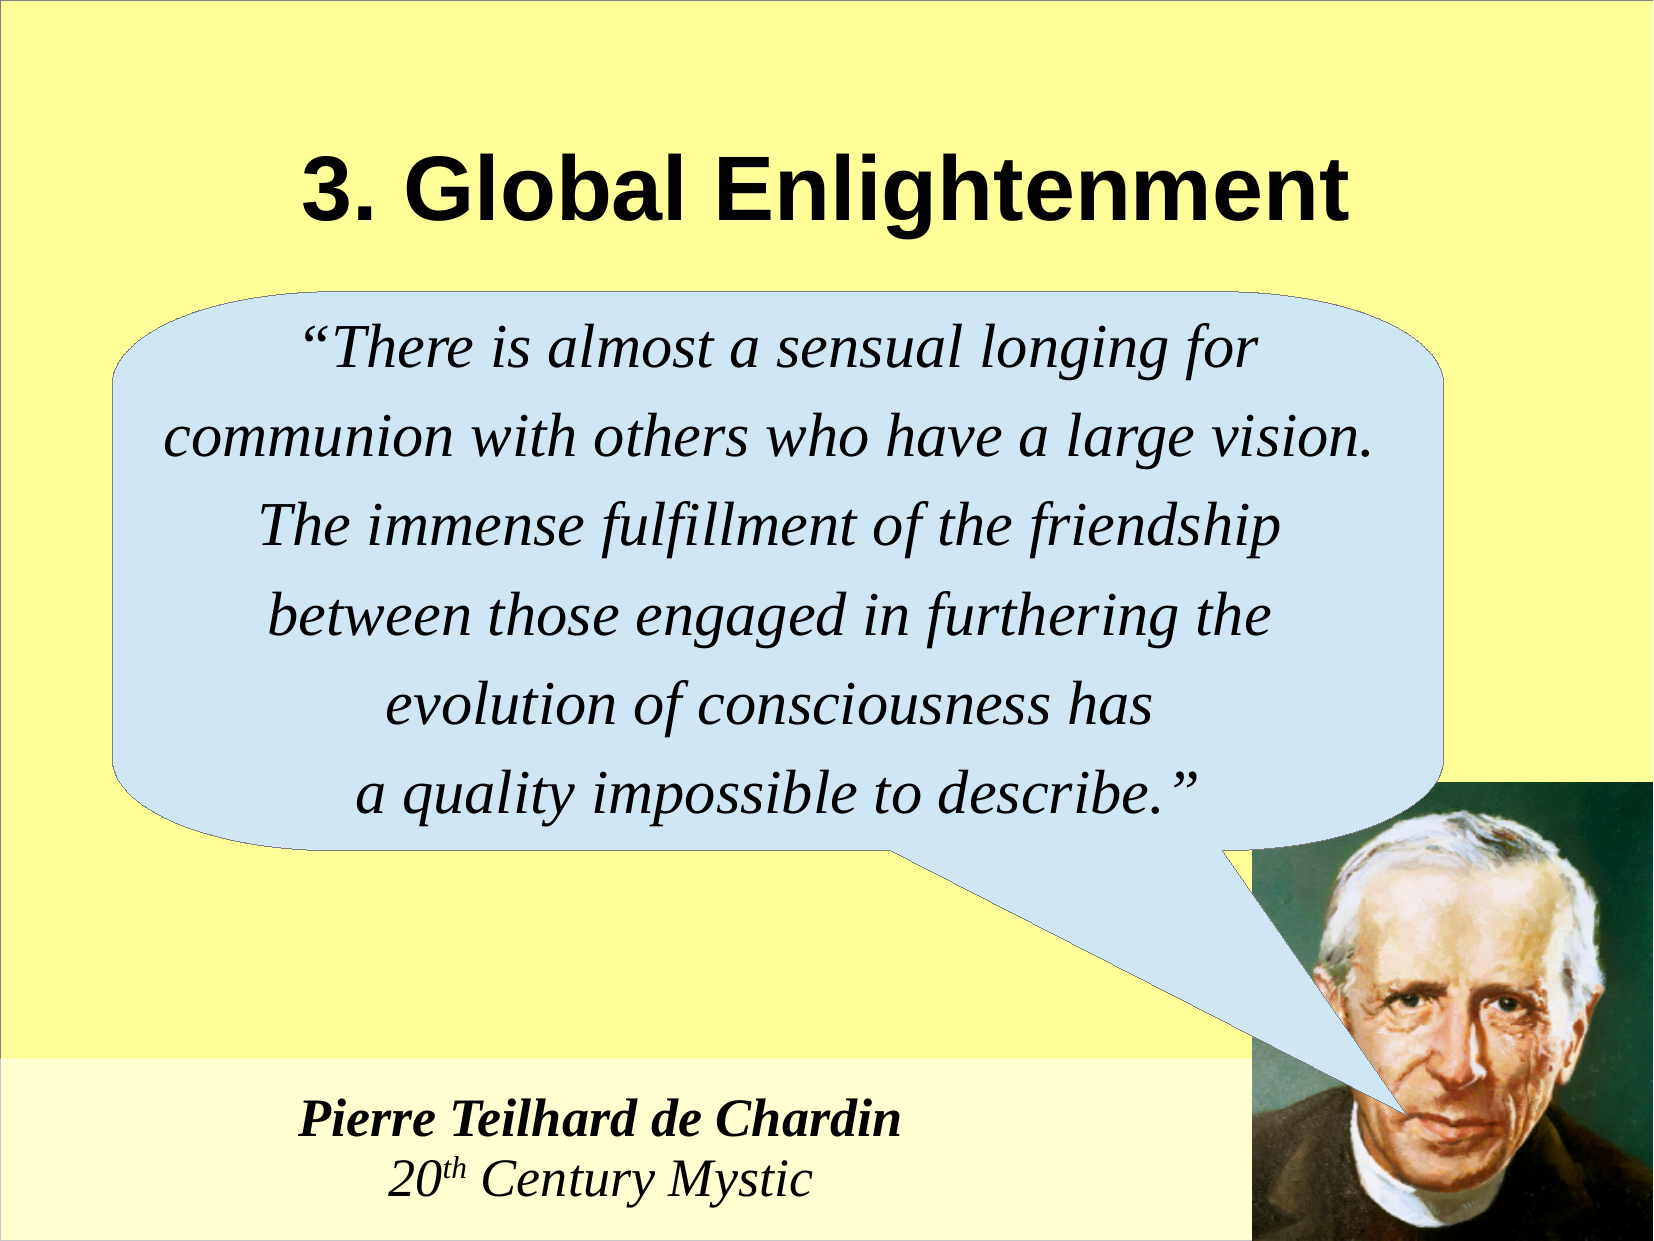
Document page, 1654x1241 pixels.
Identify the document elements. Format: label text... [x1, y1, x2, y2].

text_box “There is almost a sensual longing for communion with others who have a large vision. The immense fulfillment of the friendship between those engaged in furthering the evolution of consciousness has a quality impossible to describe.” [112, 291, 1444, 1116]
text_box Pierre Teilhard de Chardin 20th Century Mystic [245, 1080, 957, 1240]
text_box [1224, 850, 1252, 891]
title 3. Global Enlightenment [82, 34, 1571, 343]
picture [1252, 782, 1653, 1241]
text_box [0, 0, 1653, 1241]
